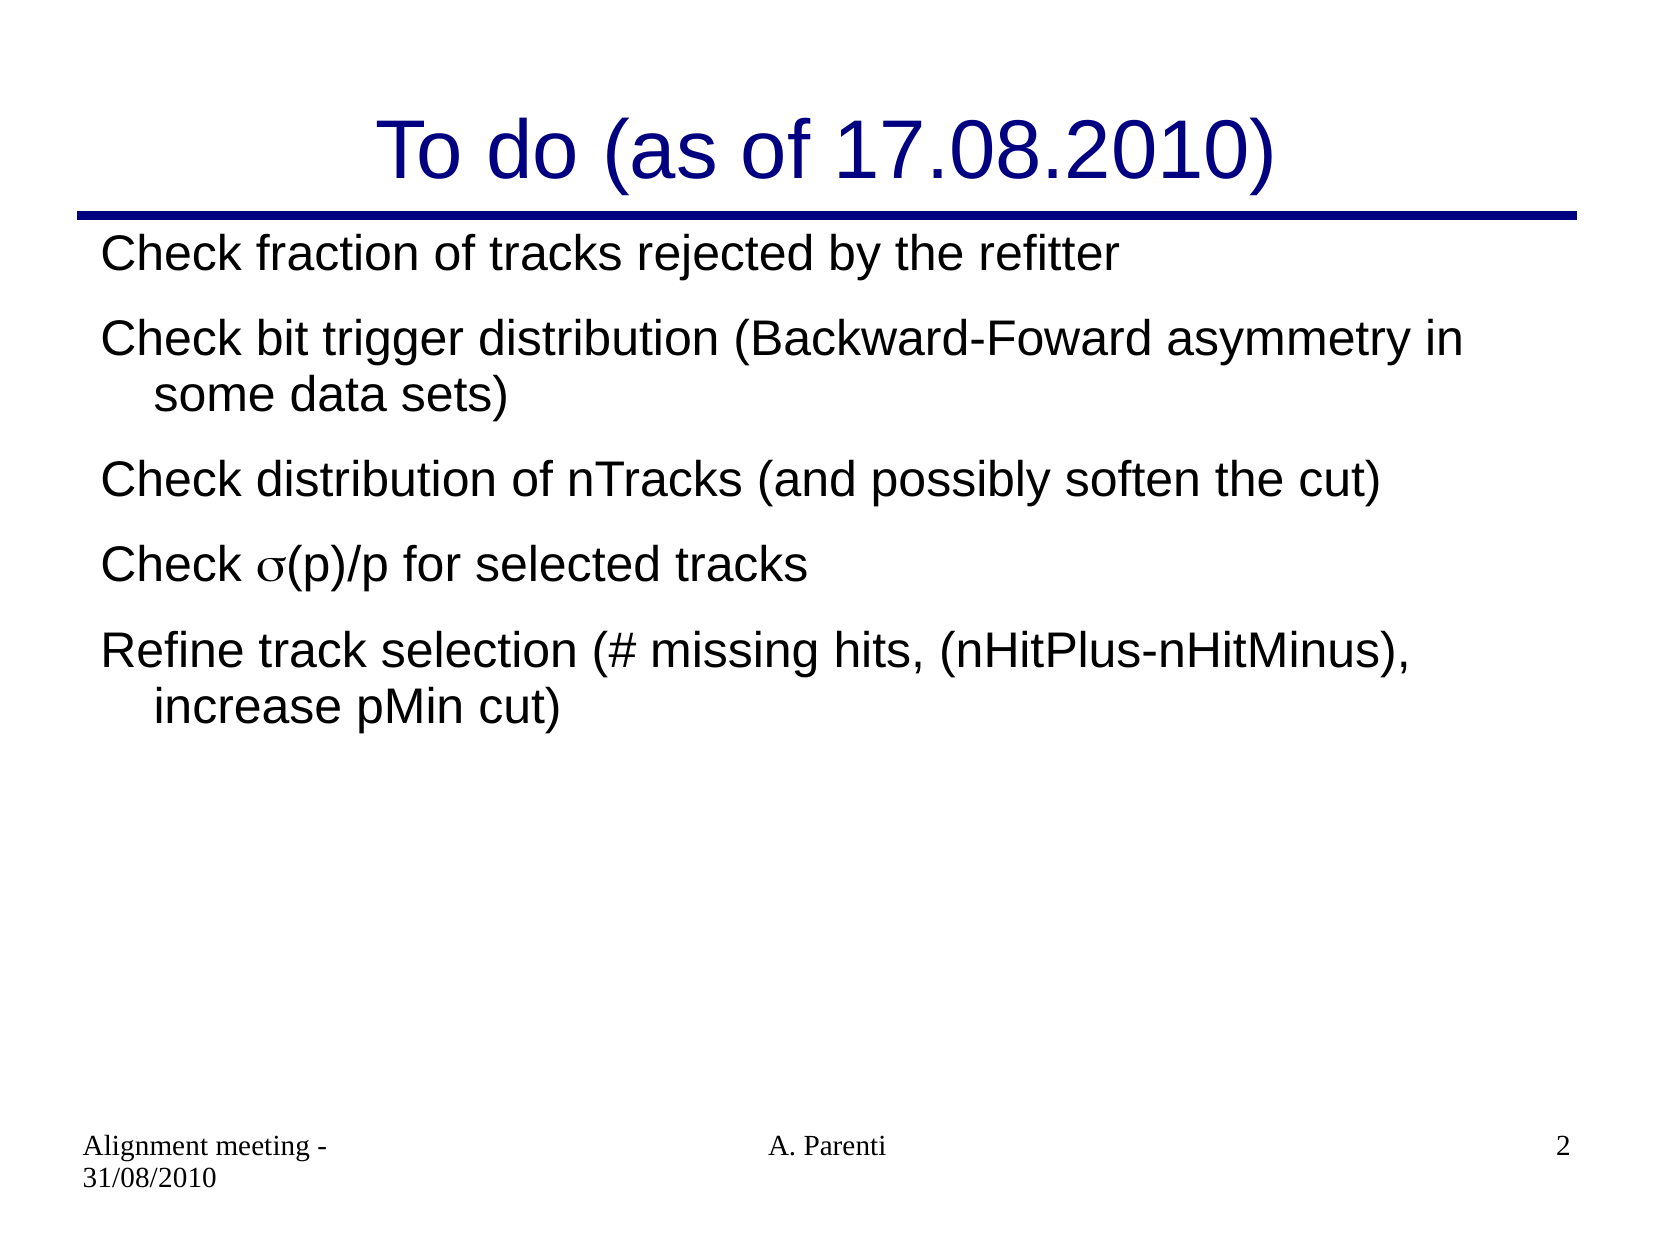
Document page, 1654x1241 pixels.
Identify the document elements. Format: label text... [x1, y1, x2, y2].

list Check fraction of tracks rejected by the refitter Check bit trigger distribution (Backward-Foward asymmetry in some data sets) Check distribution of nTracks (and possibly soften the cut) Check s(p)/p for selected tracks Refine track selection (# missing hits, (nHitPlus-nHitMinus), increase pMin cut) [82, 225, 1571, 1094]
title To do (as of 17.08.2010) [82, 75, 1571, 225]
